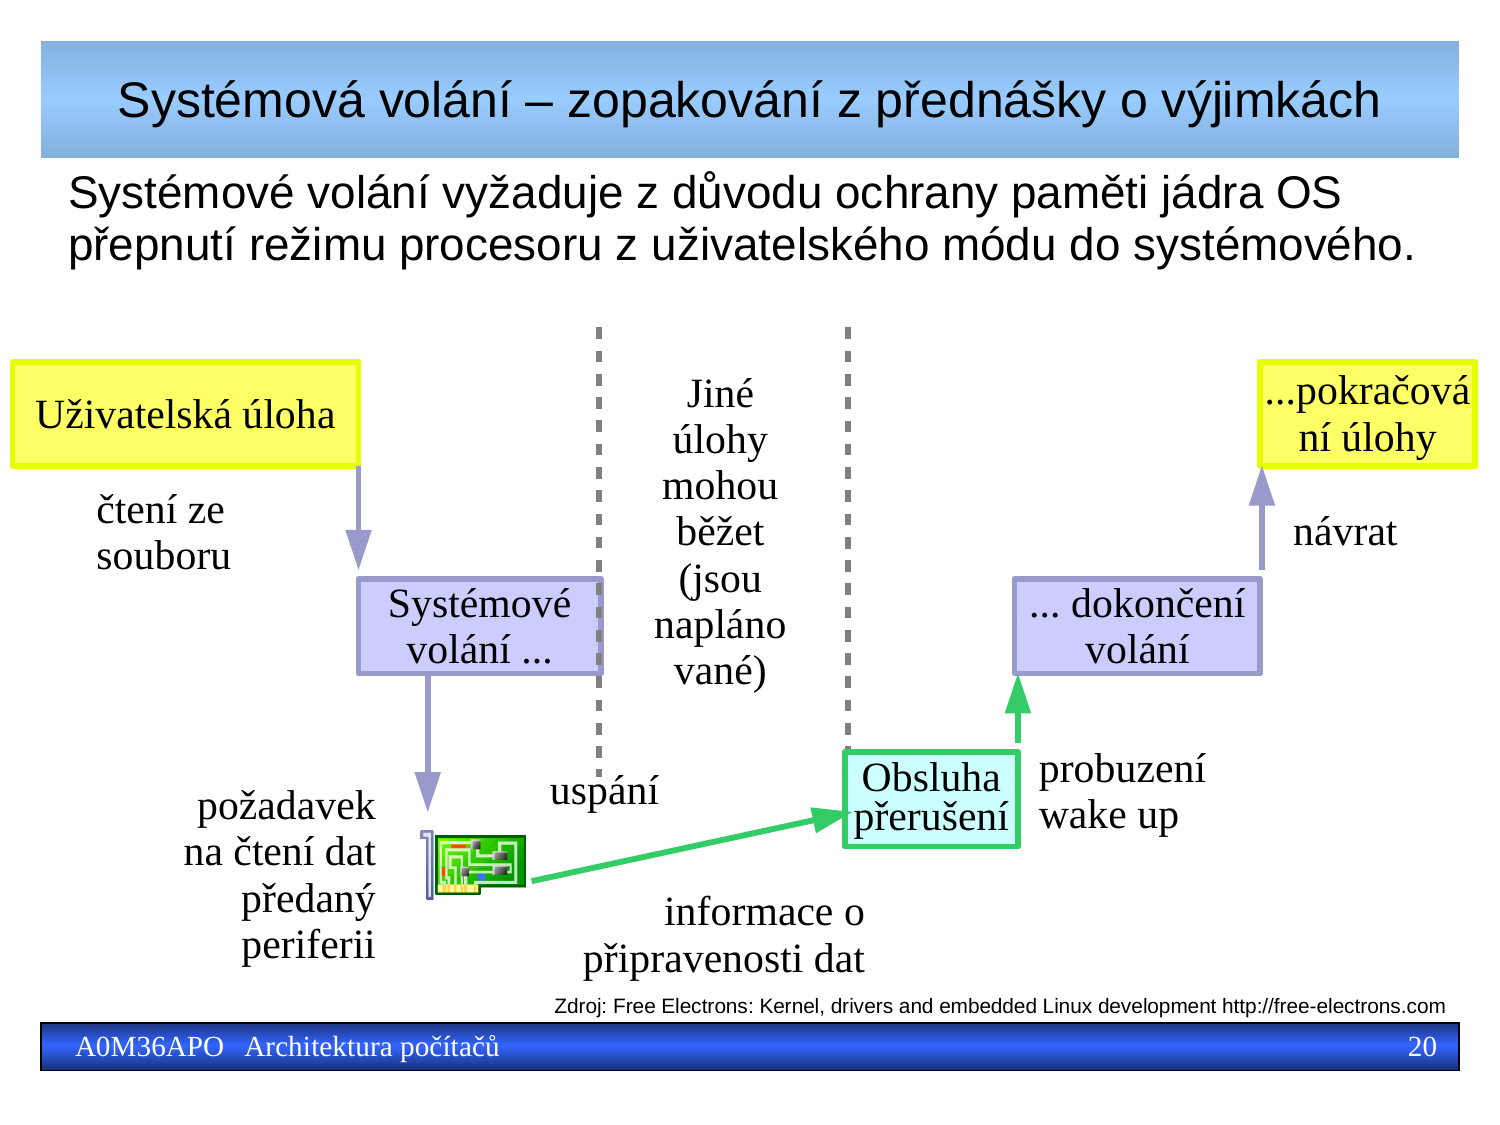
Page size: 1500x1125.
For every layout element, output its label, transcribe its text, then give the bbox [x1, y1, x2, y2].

text_box ... dokončení volání [1014, 578, 1261, 674]
title Systémová volání – zopakování z přednášky o výjimkách [41, 41, 1459, 158]
text_box požadavek na čtení dat předaný periferii [168, 775, 413, 992]
text_box informace o připravenosti dat [568, 881, 949, 986]
list Systémové volání vyžaduje z důvodu ochrany paměti jádra OS přepnutí režimu procesoru z uživatelského módu do systémového. [50, 167, 1456, 1013]
text_box Jiné úlohy mohou běžet (jsou naplánované) [639, 362, 813, 731]
text_box Zdroj: Free Electrons: Kernel, drivers and embedded Linux development http://free-electrons.com [539, 986, 1463, 1026]
text_box Systémové volání ... [358, 578, 601, 674]
text_box Uživatelská úloha [12, 362, 359, 466]
text_box Obsluha přerušení [844, 751, 1018, 847]
text_box čtení ze souboru [81, 478, 324, 595]
text_box ...pokračování úlohy [1260, 362, 1476, 466]
text_box návrat [1278, 500, 1417, 566]
picture [420, 804, 532, 916]
text_box uspání [535, 759, 676, 826]
text_box probuzení wake up [1024, 737, 1300, 932]
